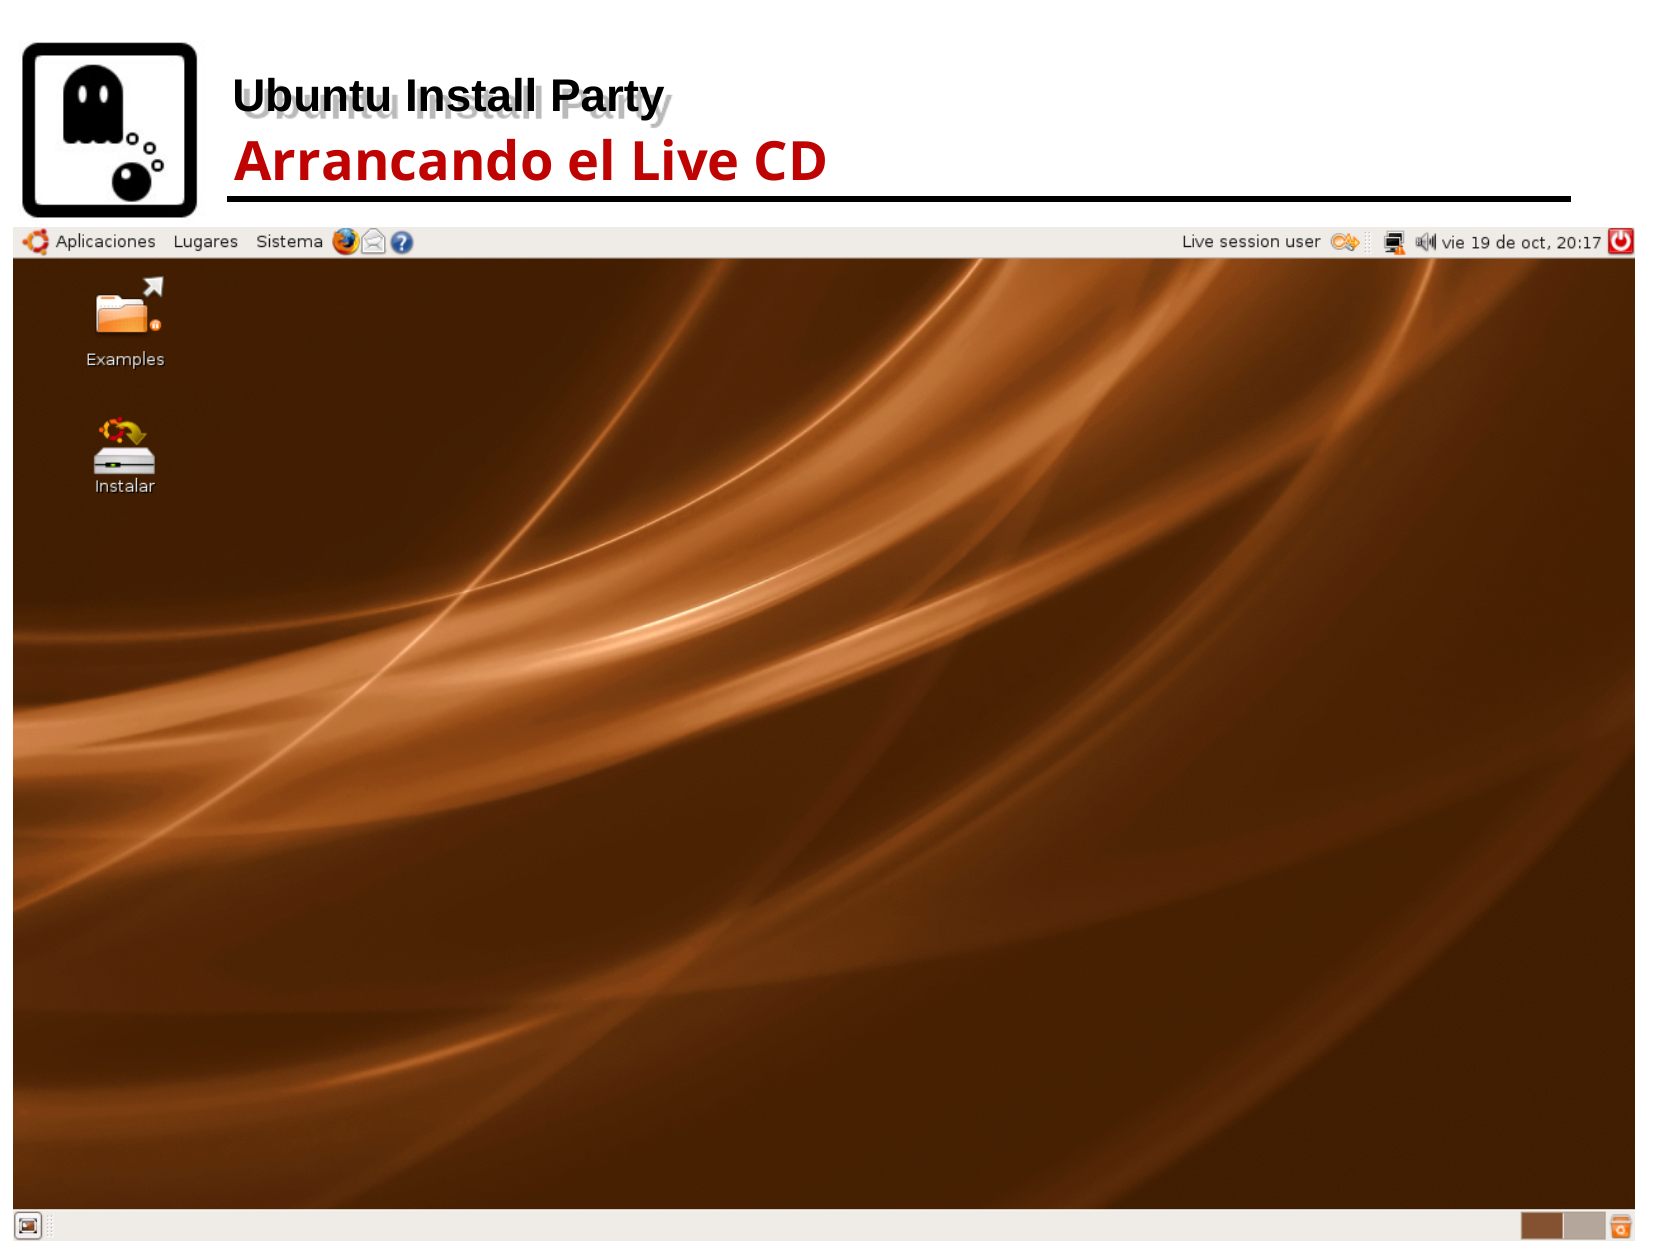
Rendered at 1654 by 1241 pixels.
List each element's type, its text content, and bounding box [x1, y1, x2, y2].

picture [13, 227, 1635, 1241]
title Arrancando el Live CD [234, 120, 1529, 199]
picture [18, 40, 205, 224]
